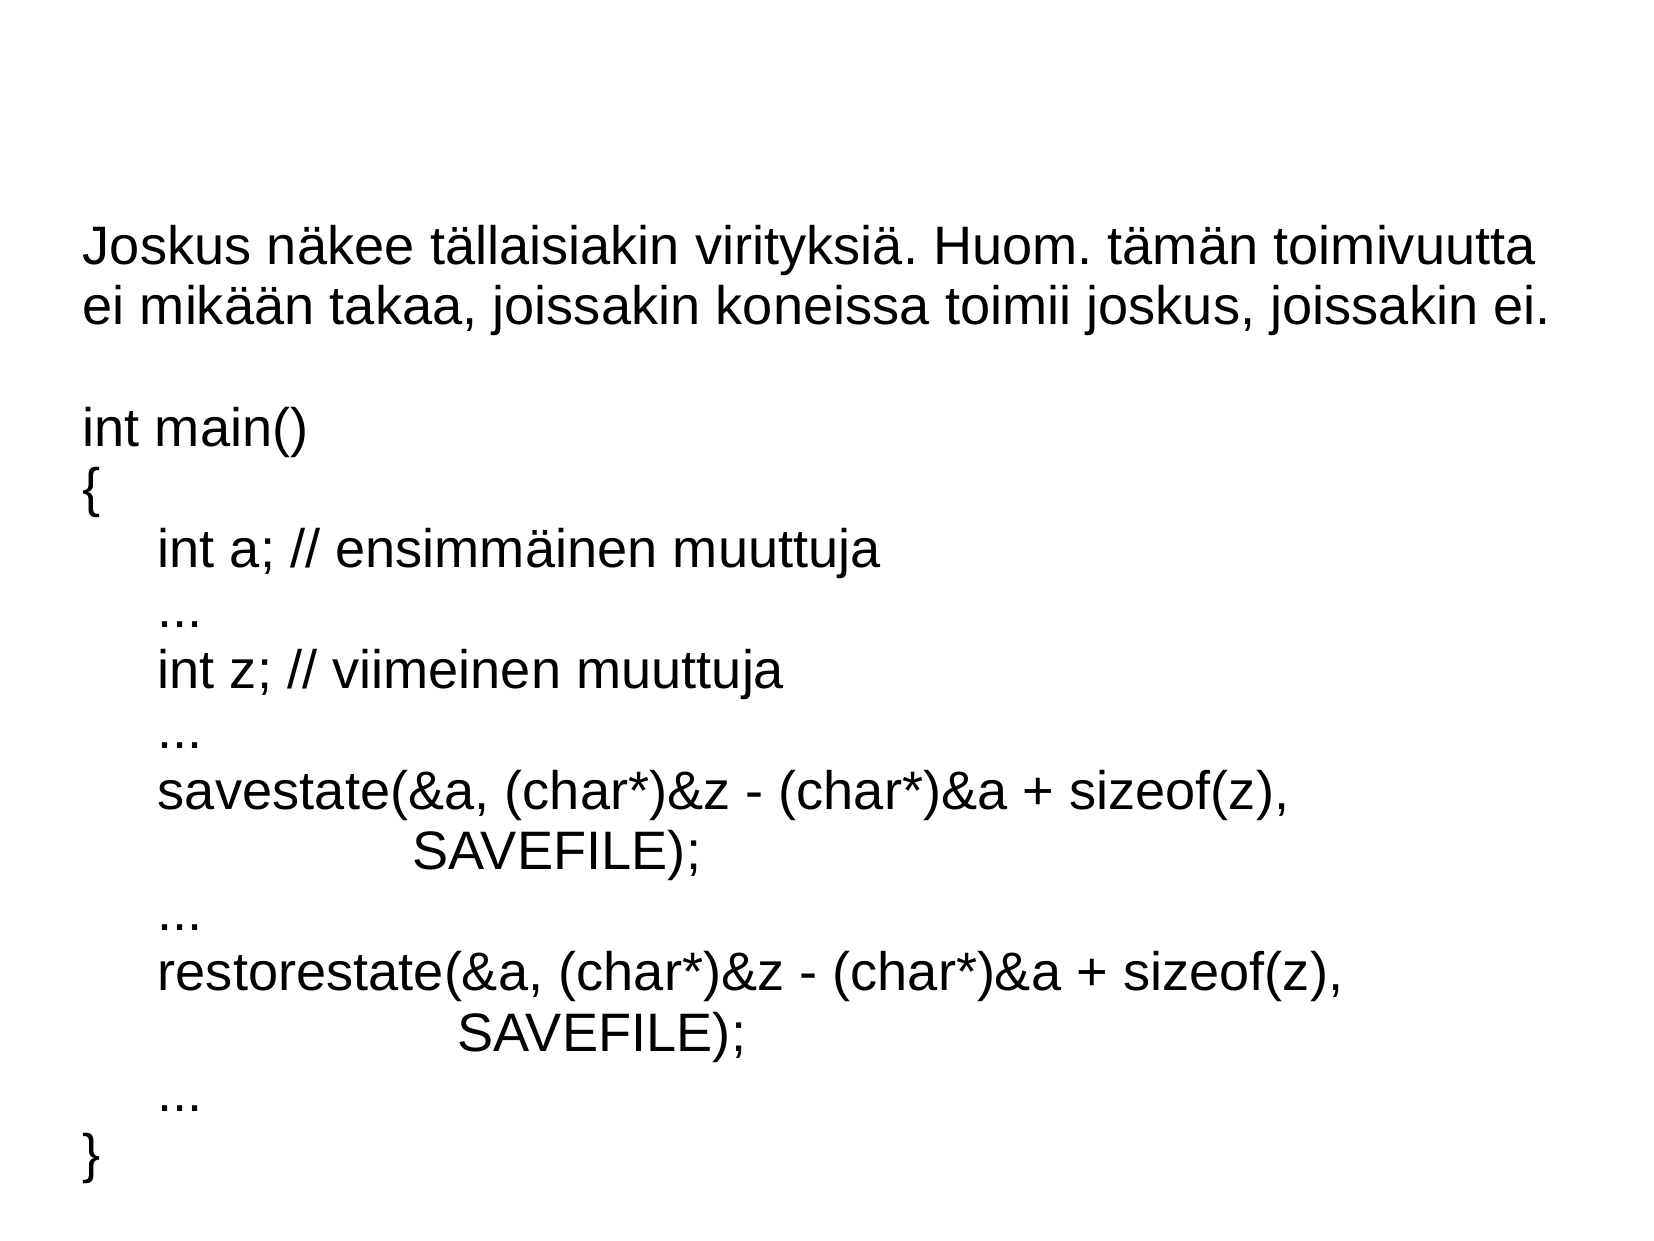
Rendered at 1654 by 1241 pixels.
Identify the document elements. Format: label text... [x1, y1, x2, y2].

text_box Joskus näkee tällaisiakin virityksiä. Huom. tämän toimivuutta ei mikään takaa, joissakin koneissa toimii joskus, joissakin ei. int main() { int a; // ensimmäinen muuttuja ... int z; // viimeinen muuttuja ... savestate(&a, (char*)&z - (char*)&a + sizeof(z), SAVEFILE); ... restorestate(&a, (char*)&z - (char*)&a + sizeof(z), SAVEFILE); ... } [82, 215, 1571, 1184]
